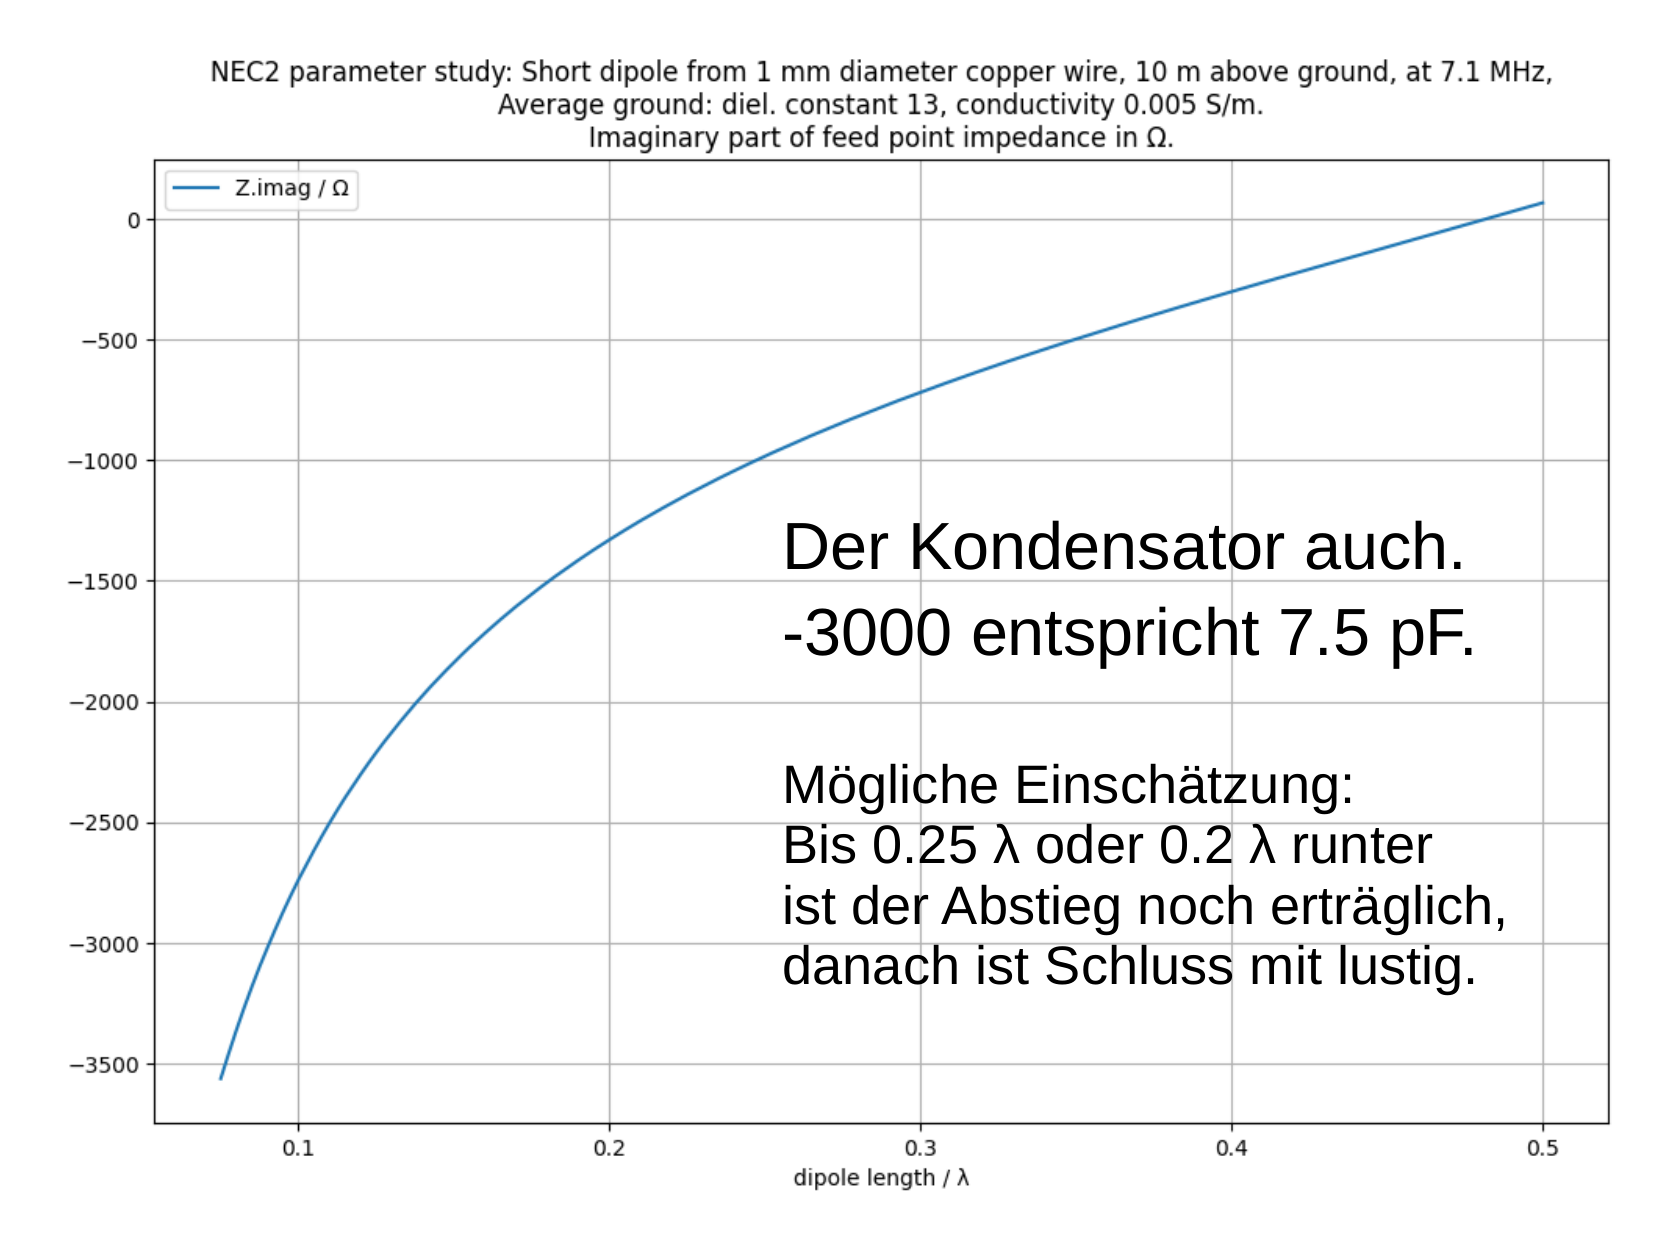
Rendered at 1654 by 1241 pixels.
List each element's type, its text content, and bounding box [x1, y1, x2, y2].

picture [51, 44, 1624, 1206]
text_box Der Kondensator auch. -3000 entspricht 7.5 pF. Mögliche Einschätzung: Bis 0.25 λ oder 0.2 λ runter ist der Abstieg noch erträglich, danach ist Schluss mit lustig. [767, 501, 1525, 1004]
